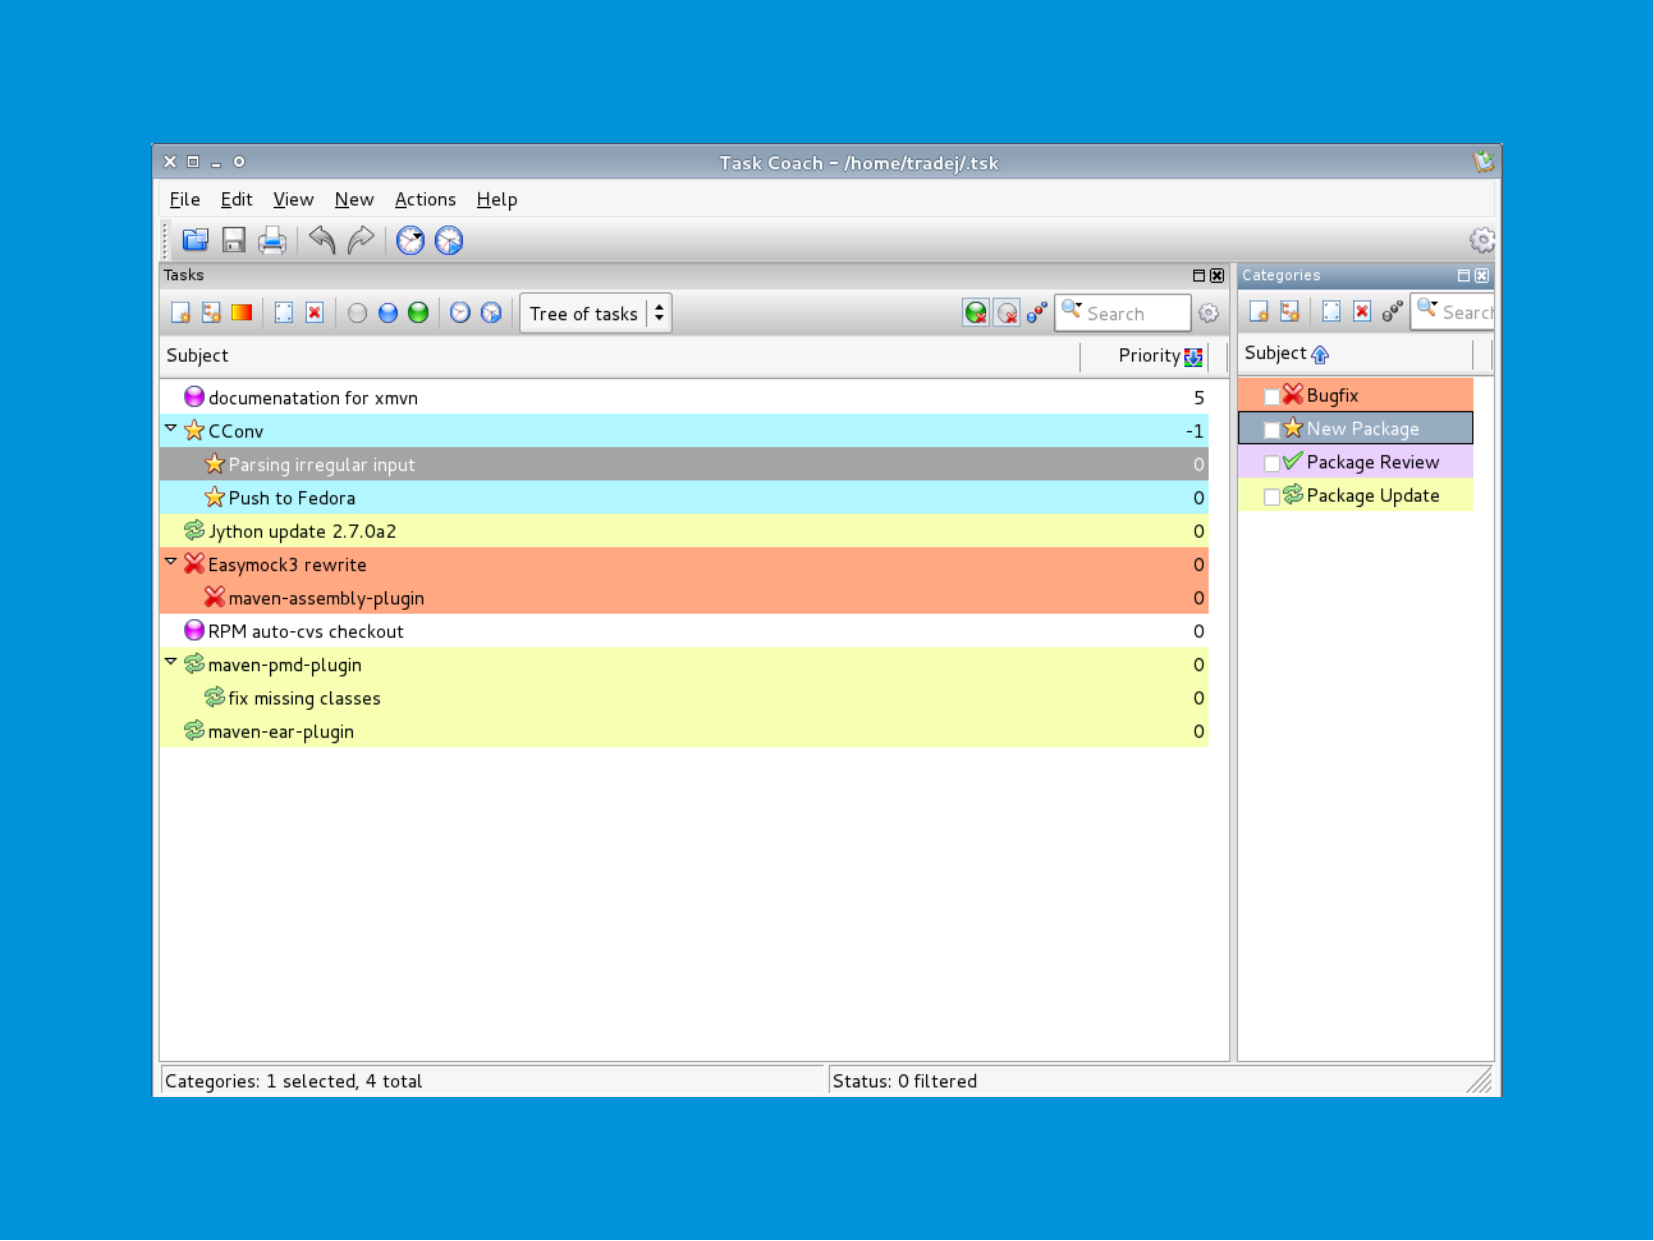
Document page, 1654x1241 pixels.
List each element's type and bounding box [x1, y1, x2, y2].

picture [152, 144, 1502, 1096]
